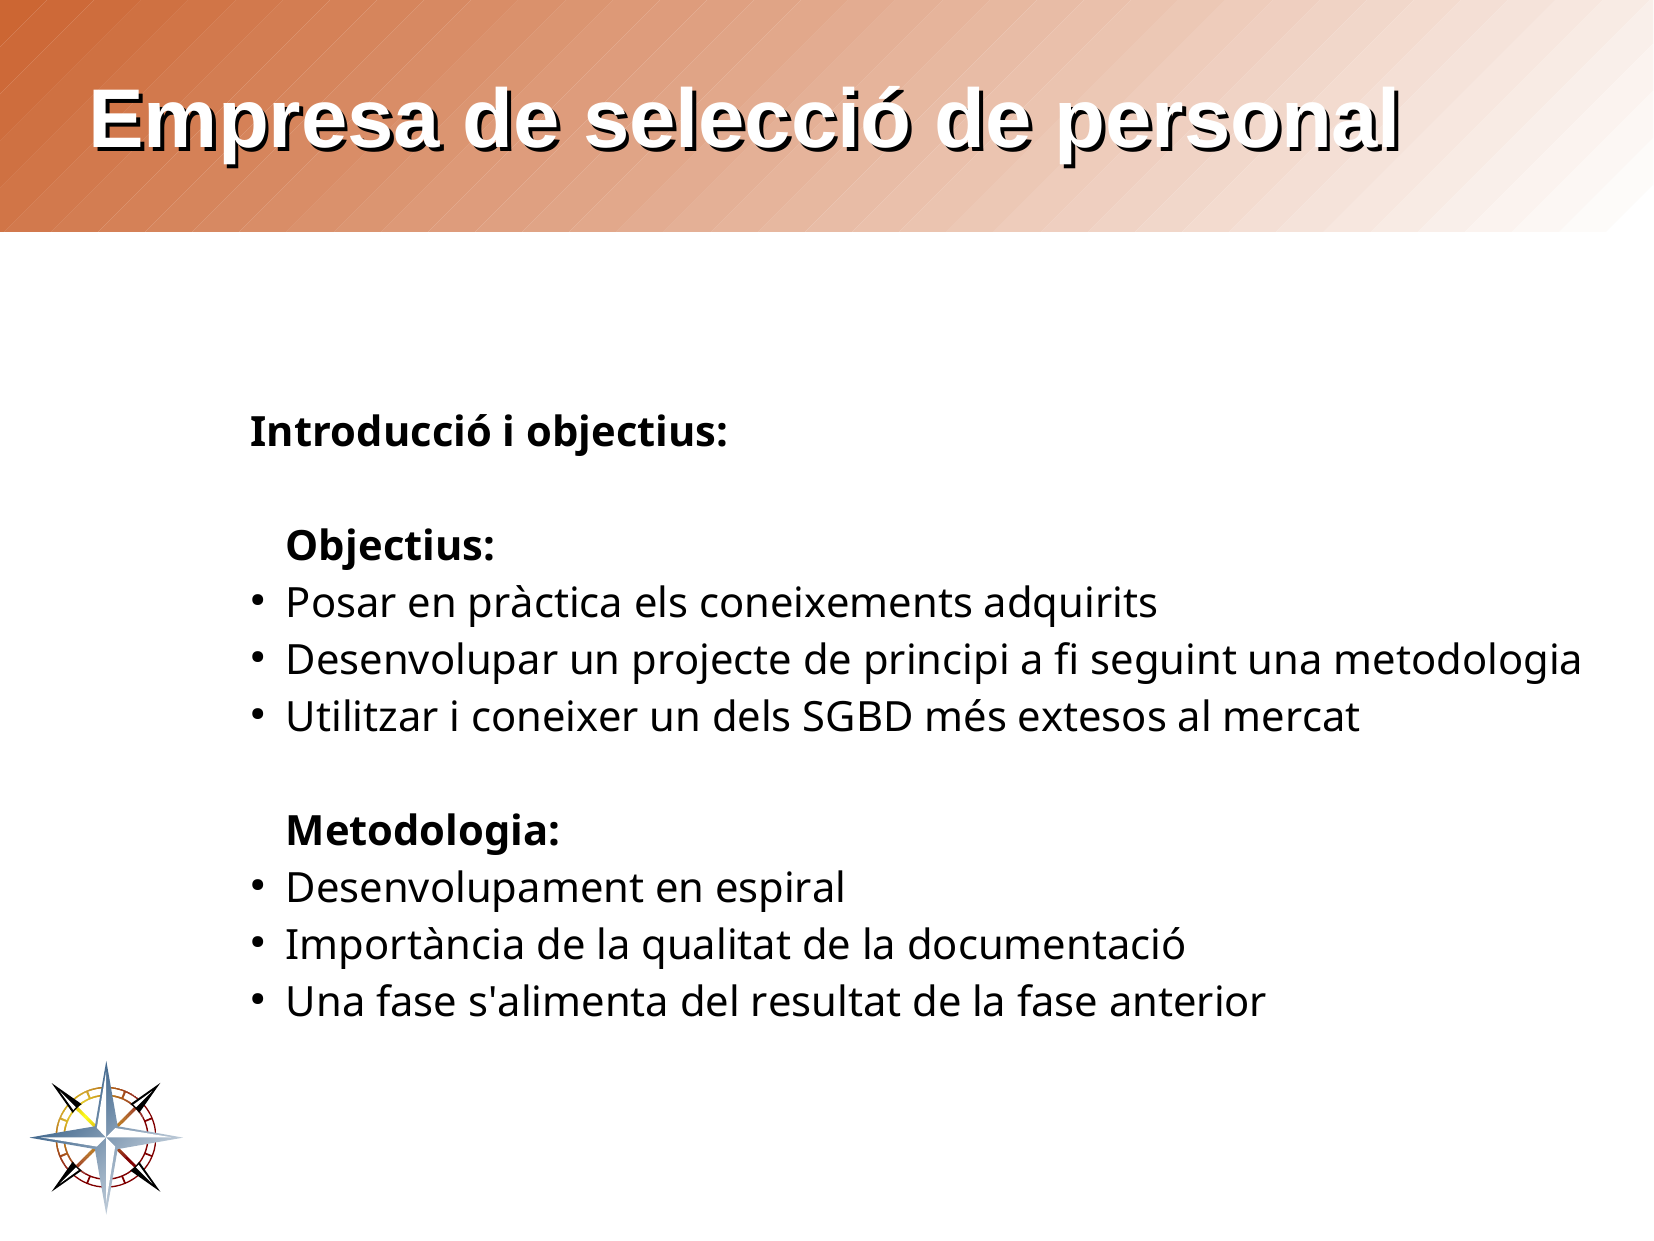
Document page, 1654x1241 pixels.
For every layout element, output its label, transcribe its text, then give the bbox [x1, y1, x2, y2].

subtitle Introducció i objectius: Objectius: Posar en pràctica els coneixements adquirits Desenvolupar un projecte de principi a fi seguint una metodologia Utilitzar i coneixer un dels SGBD més extesos al mercat Metodologia: Desenvolupament en espiral Importància de la qualitat de la documentació Una fase s'alimenta del resultat de la fase anterior [250, 356, 1625, 1211]
title Empresa de selecció de personal [88, 0, 1625, 238]
